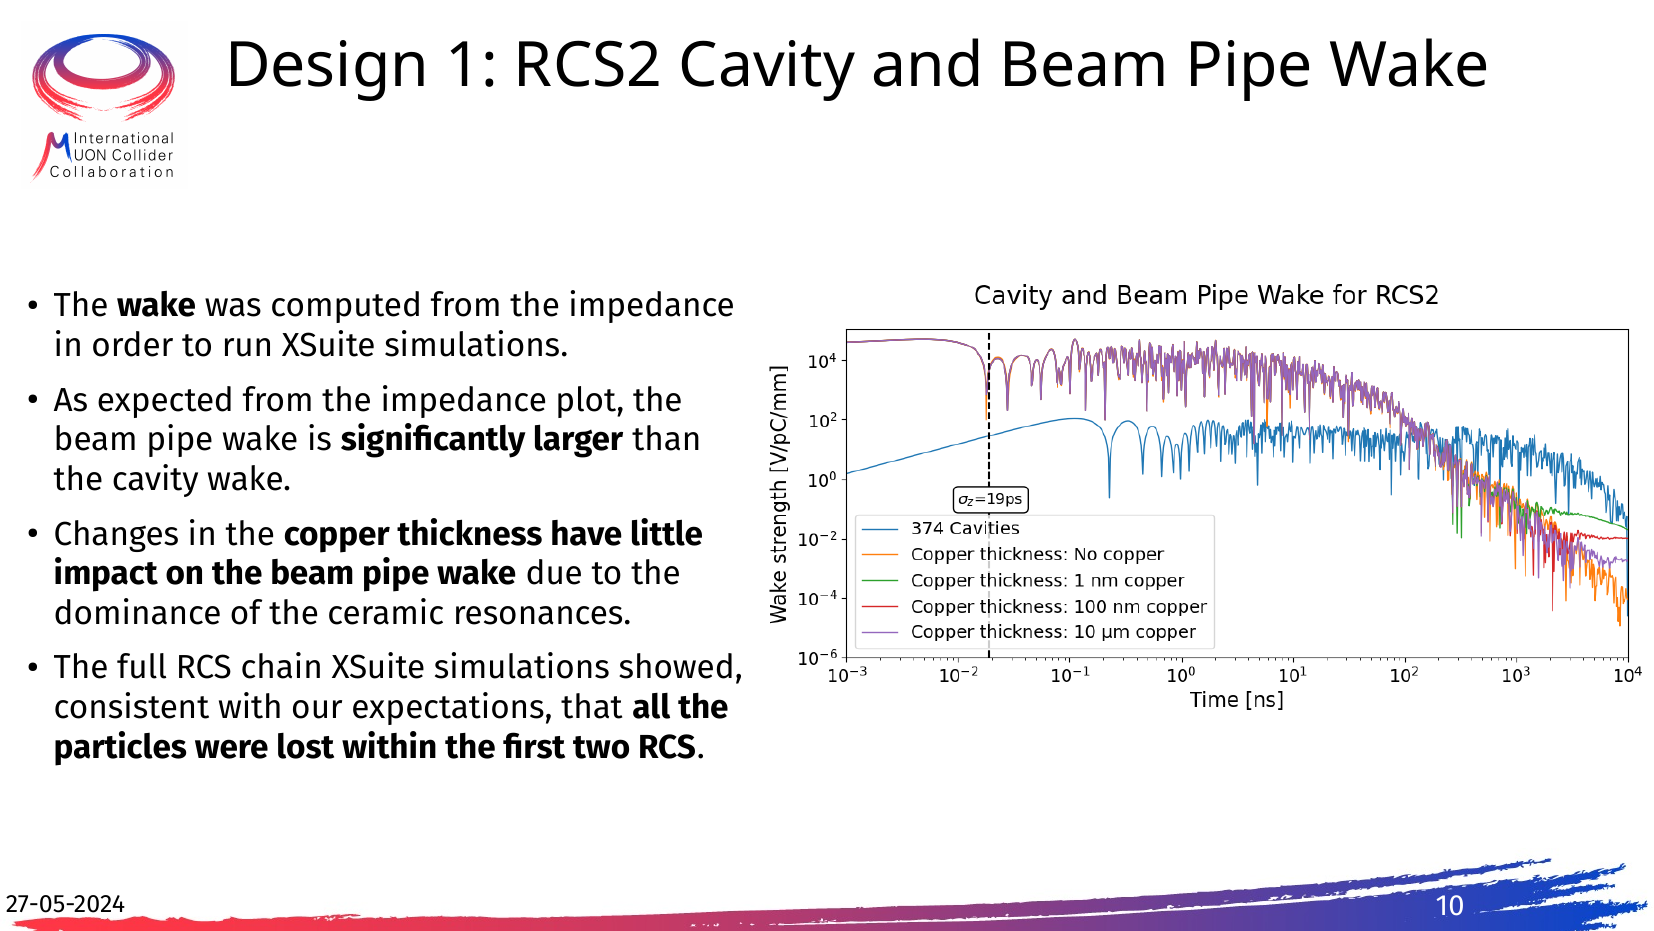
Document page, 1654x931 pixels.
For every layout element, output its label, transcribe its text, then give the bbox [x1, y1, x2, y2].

title Design 1: RCS2 Cavity and Beam Pipe Wake [225, 19, 1571, 181]
picture [21, 21, 188, 189]
picture [761, 275, 1651, 721]
list The wake was computed from the impedance in order to run XSuite simulations. As expected from the impedance plot, the beam pipe wake is significantly larger than the cavity wake. Changes in the copper thickness have little impact on the beam pipe wake due to the dominance of the ceramic resonances. The full RCS chain XSuite simulations showed, consistent with our expectations, that all the particles were lost within the first two RCS. [18, 285, 747, 826]
picture [0, 848, 1654, 931]
